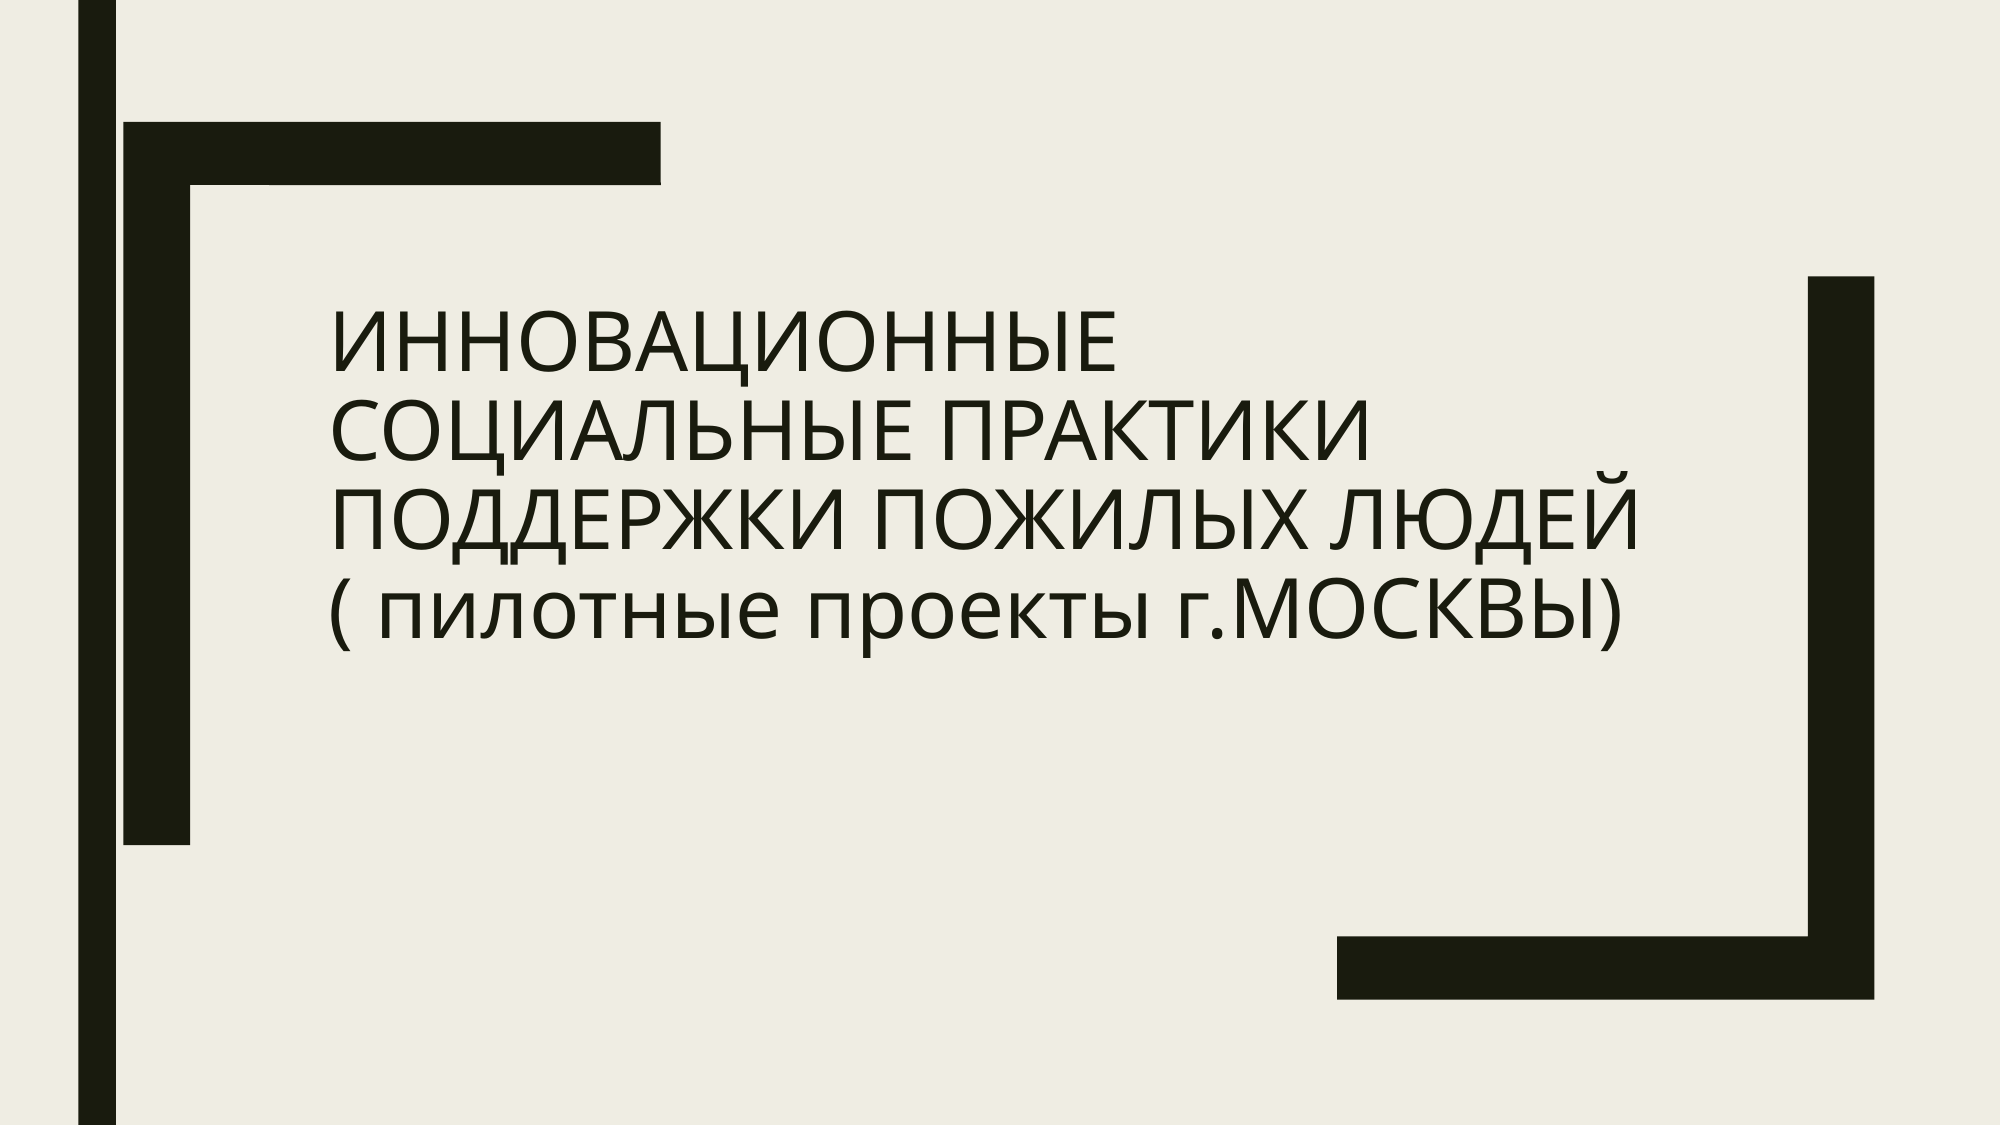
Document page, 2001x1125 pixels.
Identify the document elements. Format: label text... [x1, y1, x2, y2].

title ИННОВАЦИОННЫЕ СОЦИАЛЬНЫЕ ПРАКТИКИ ПОДДЕРЖКИ ПОЖИЛЫХ ЛЮДЕЙ ( пилотные проекты г.МОСКВЫ) [314, 293, 1686, 638]
